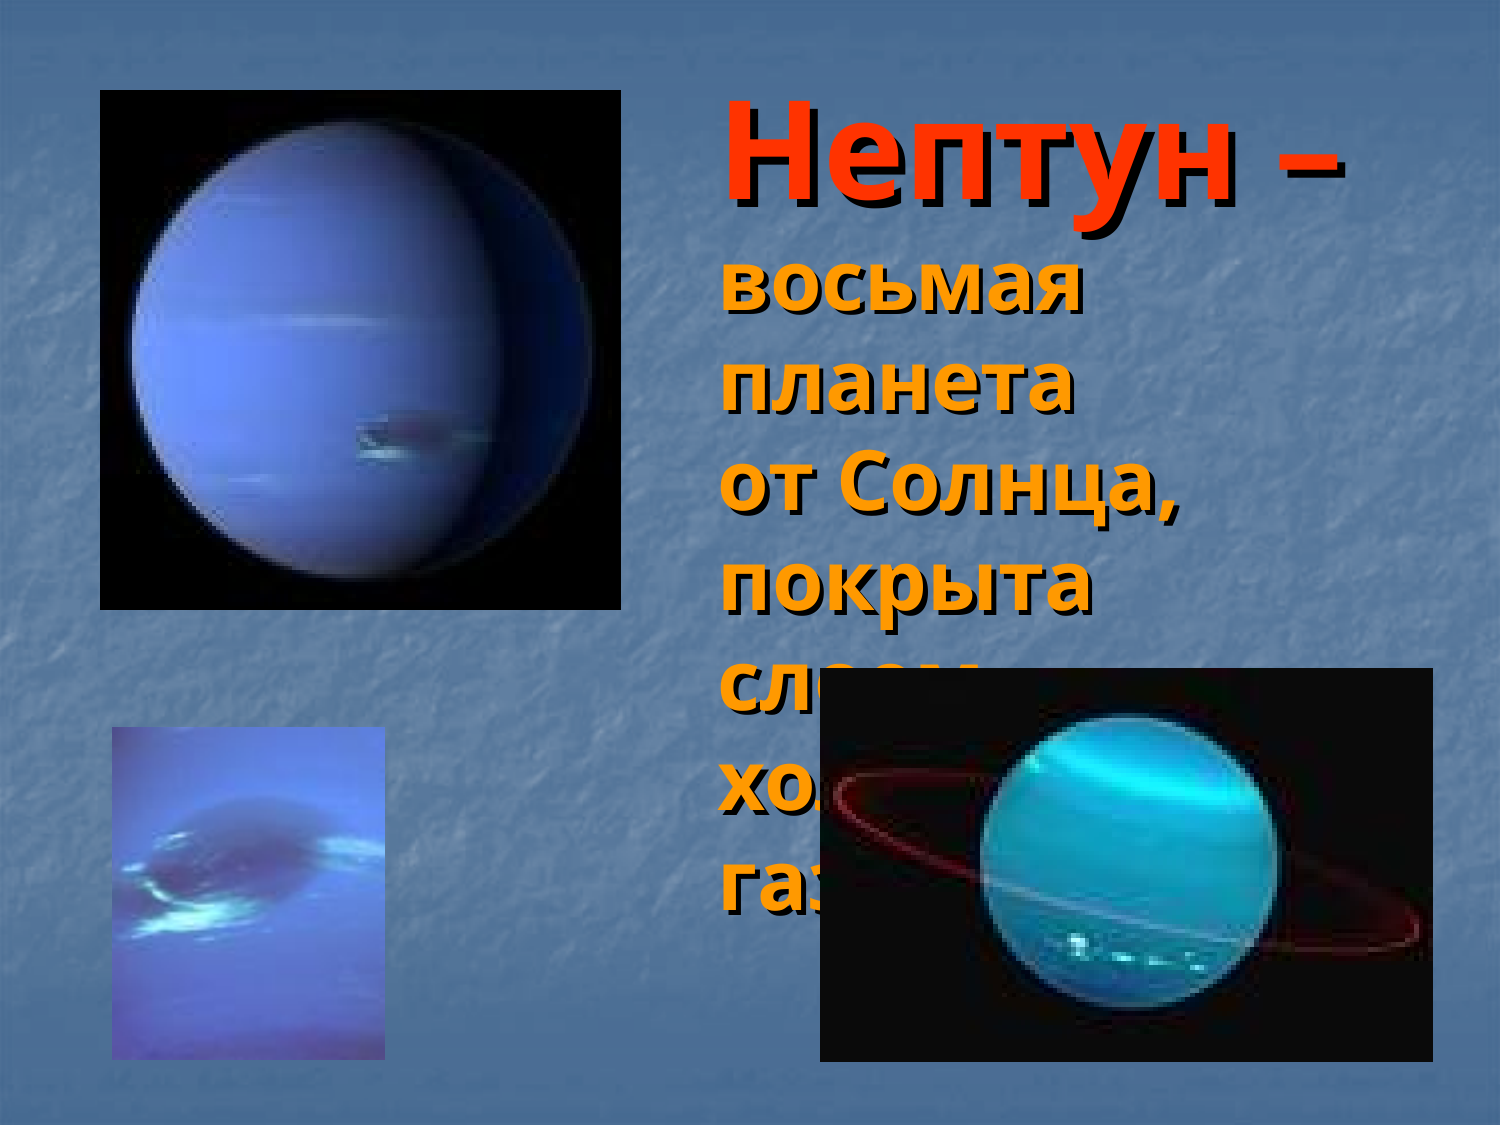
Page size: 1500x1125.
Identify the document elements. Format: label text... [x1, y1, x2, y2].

picture [820, 668, 1433, 1062]
picture [112, 727, 385, 1060]
text_box Нептун – восьмая планета от Солнца, покрыта слоем холодных газов [702, 54, 1370, 635]
picture [100, 90, 621, 610]
